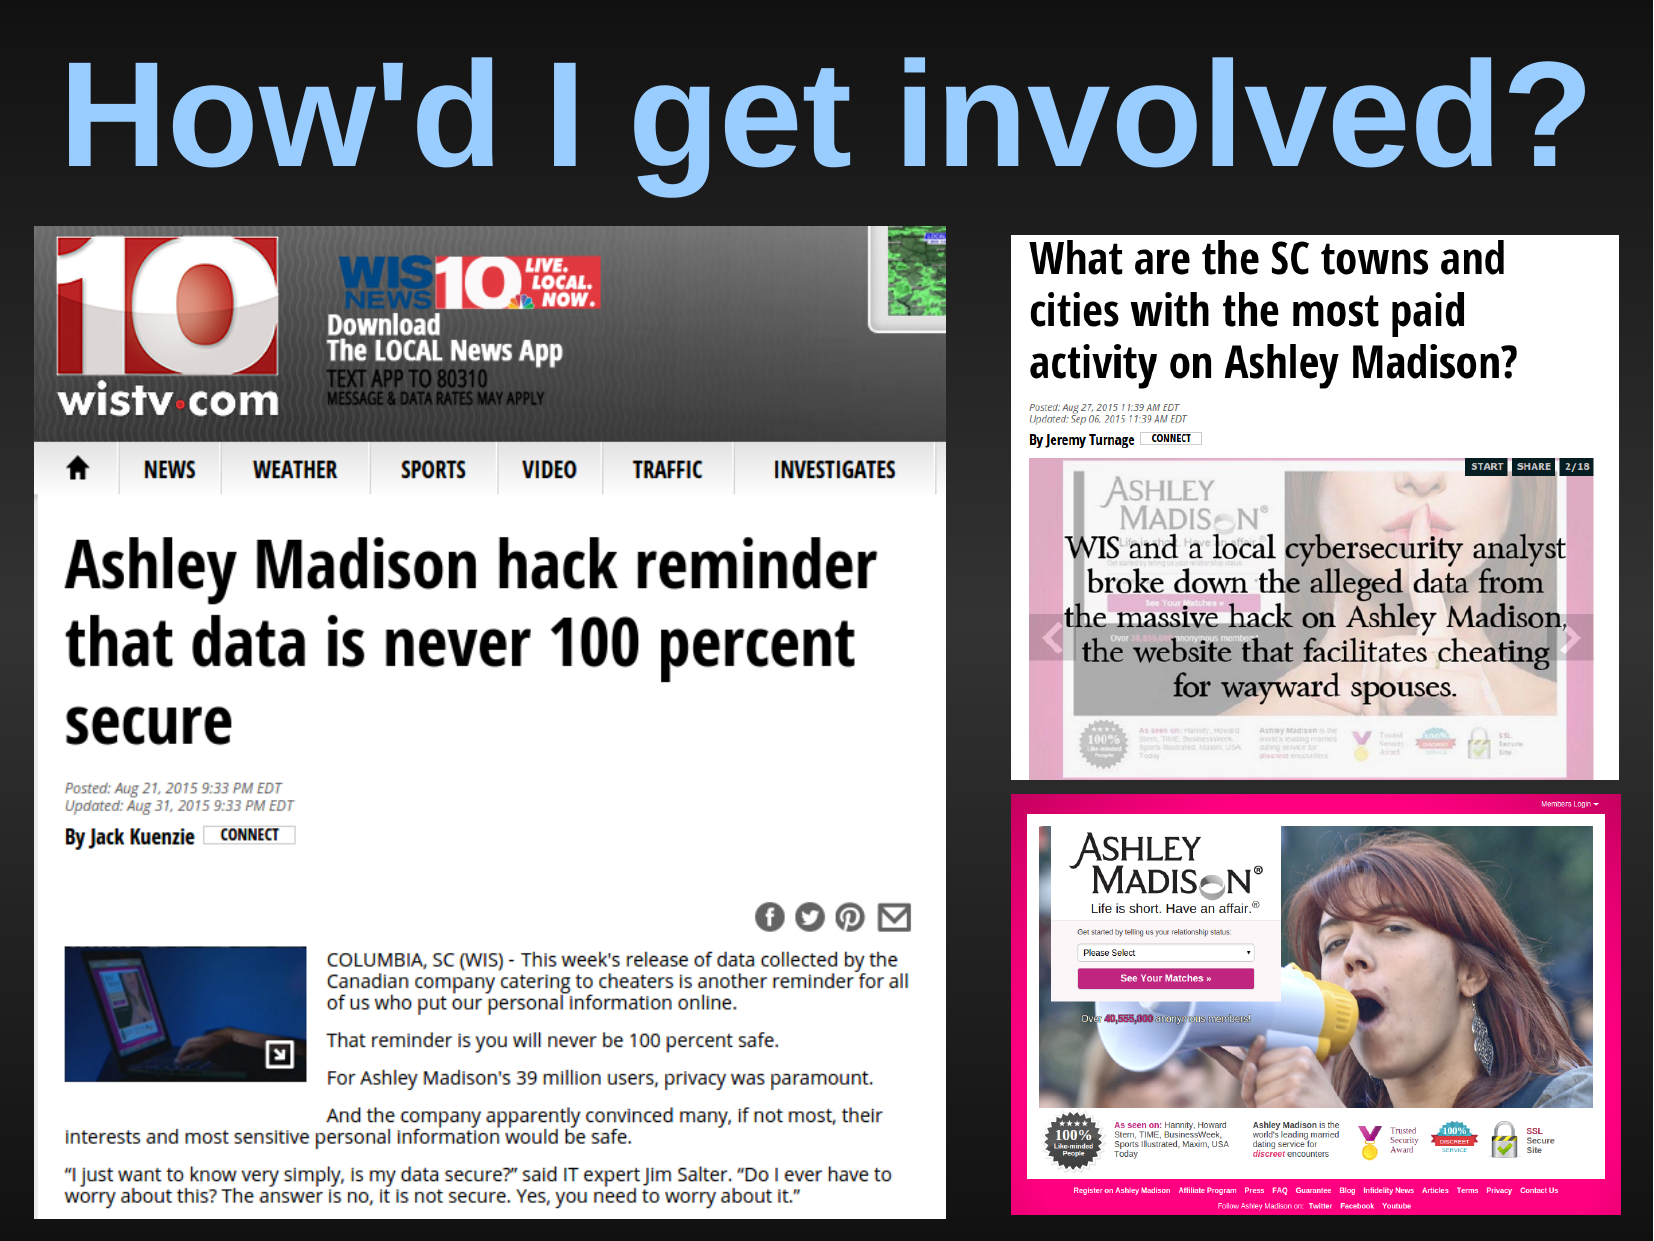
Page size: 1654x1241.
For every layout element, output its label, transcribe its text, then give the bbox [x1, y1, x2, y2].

list [946, 325, 1506, 1046]
title How'd I get involved? [3, 29, 1653, 199]
picture [1011, 794, 1621, 1216]
picture [1011, 235, 1619, 781]
picture [34, 226, 946, 1220]
